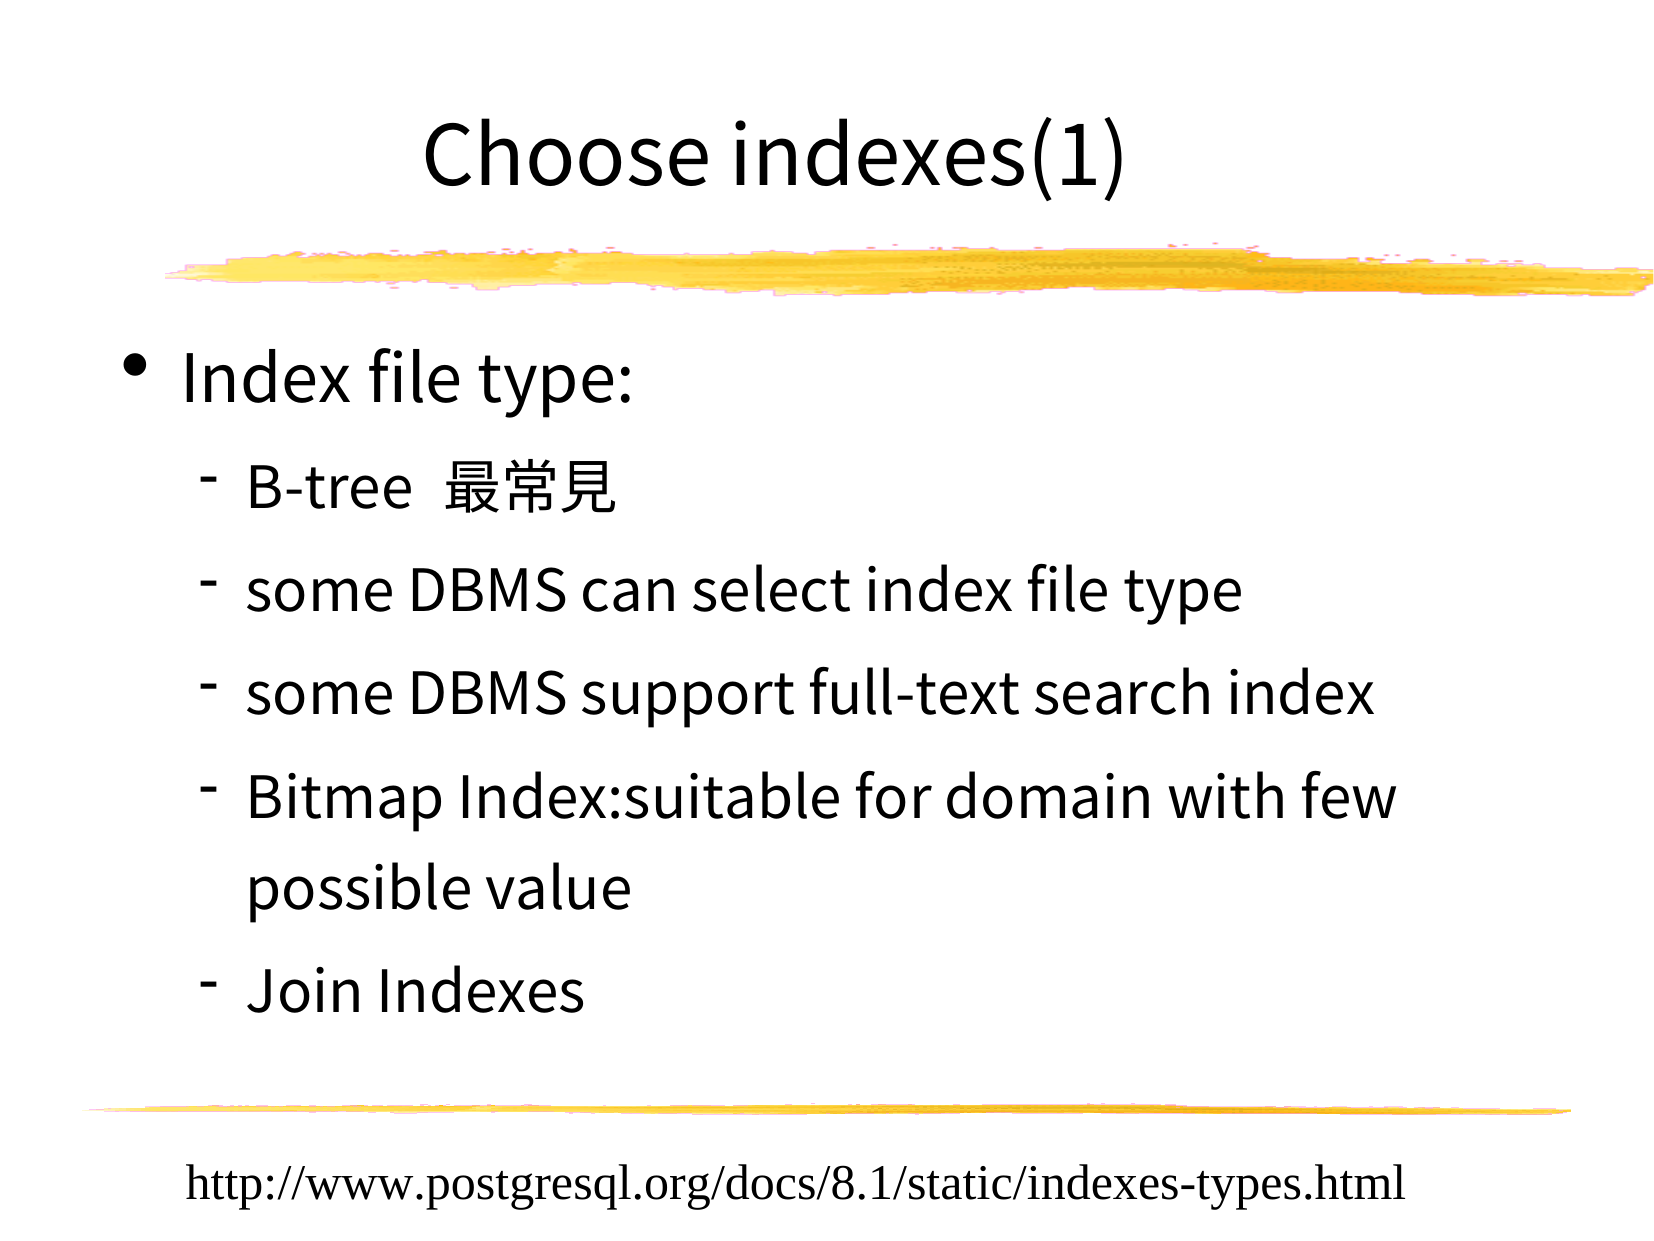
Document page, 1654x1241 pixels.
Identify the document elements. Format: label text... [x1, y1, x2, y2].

text_box http://www.postgresql.org/docs/8.1/static/indexes-types.html [185, 1150, 1408, 1207]
picture [165, 237, 1654, 308]
picture [82, 1102, 1571, 1117]
list Index file type: B-tree 最常見 some DBMS can select index file type some DBMS support full-text search index Bitmap Index:suitable for domain with few possible value Join Indexes [124, 316, 1530, 1064]
title Choose indexes(1) [73, 39, 1479, 249]
